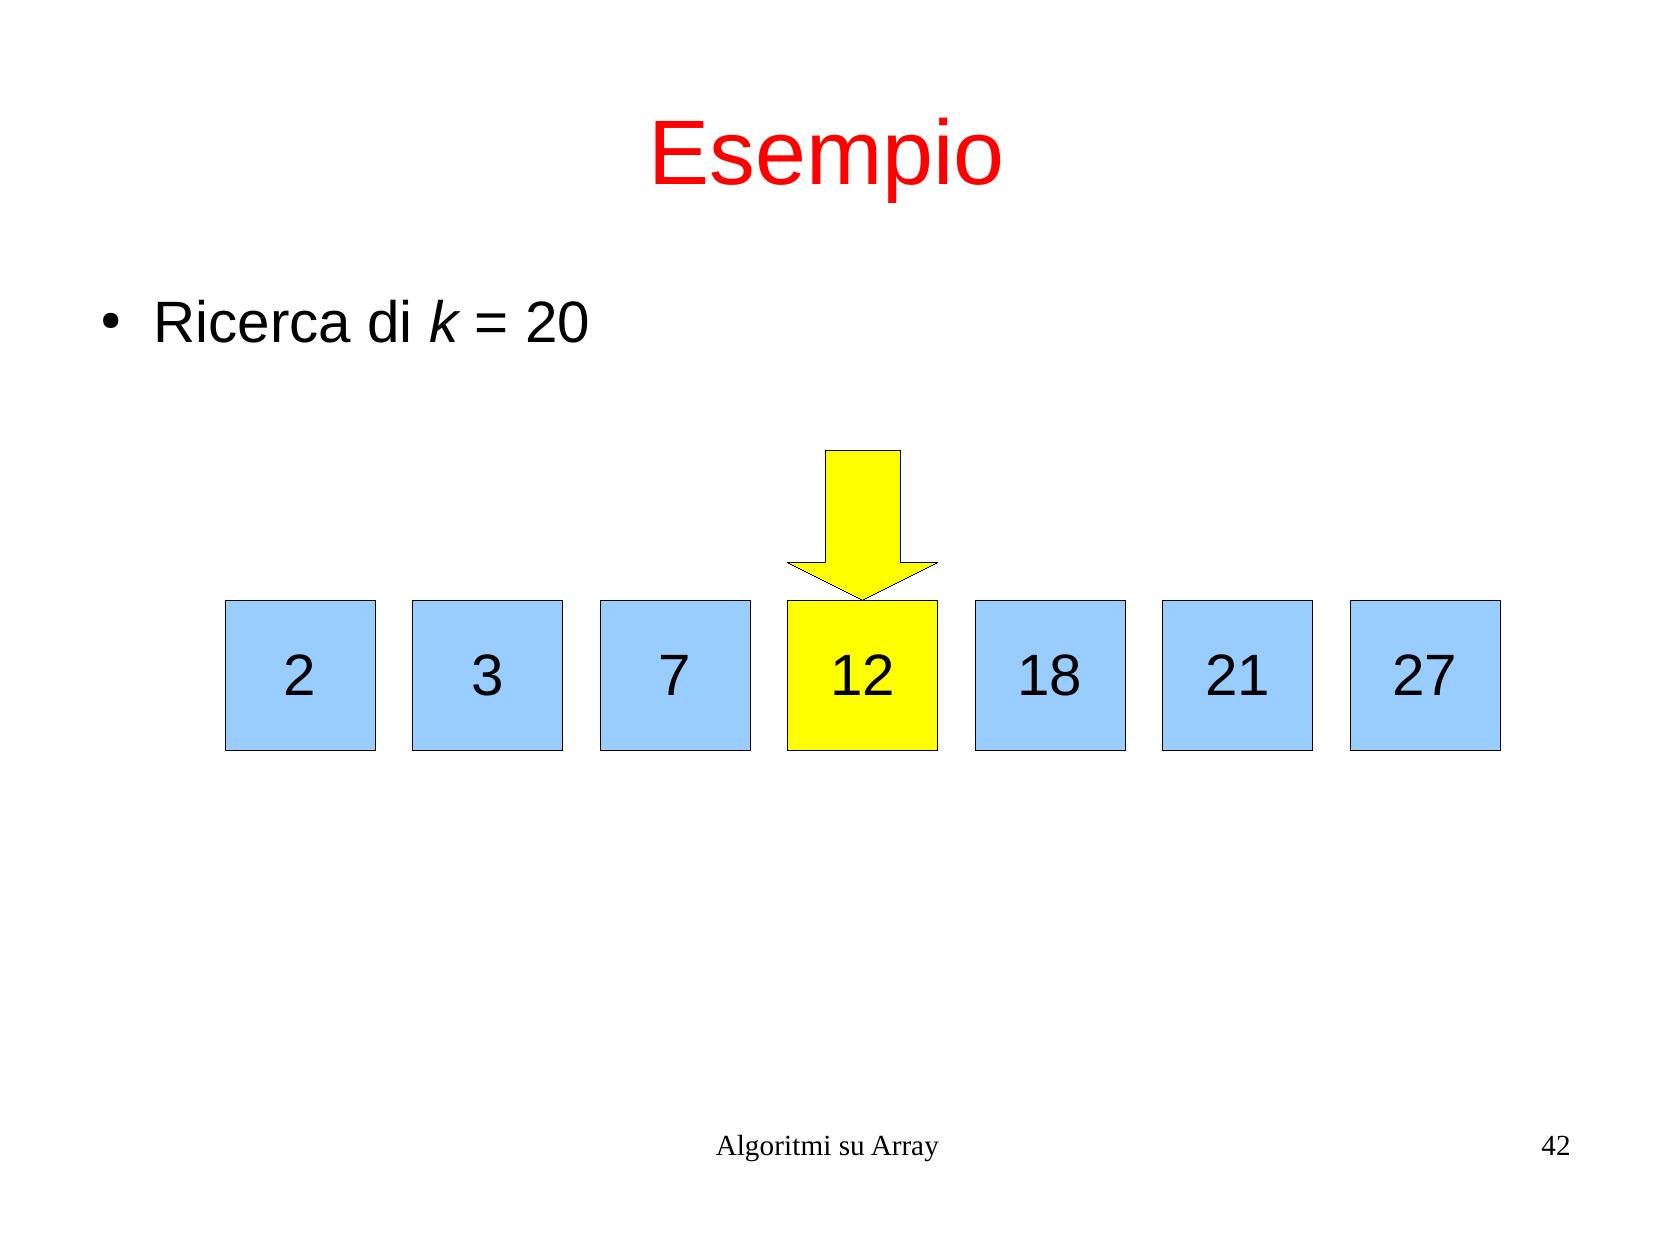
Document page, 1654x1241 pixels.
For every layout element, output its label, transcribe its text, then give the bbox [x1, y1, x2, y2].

text_box [787, 450, 938, 601]
text_box 27 [1350, 600, 1501, 751]
text_box 3 [412, 600, 563, 751]
title Esempio [82, 49, 1571, 257]
text_box 12 [787, 600, 938, 751]
list Ricerca di k = 20 [82, 290, 1571, 1088]
text_box 7 [600, 600, 751, 751]
text_box 21 [1162, 600, 1313, 751]
text_box 18 [975, 600, 1126, 751]
text_box 2 [225, 600, 376, 751]
